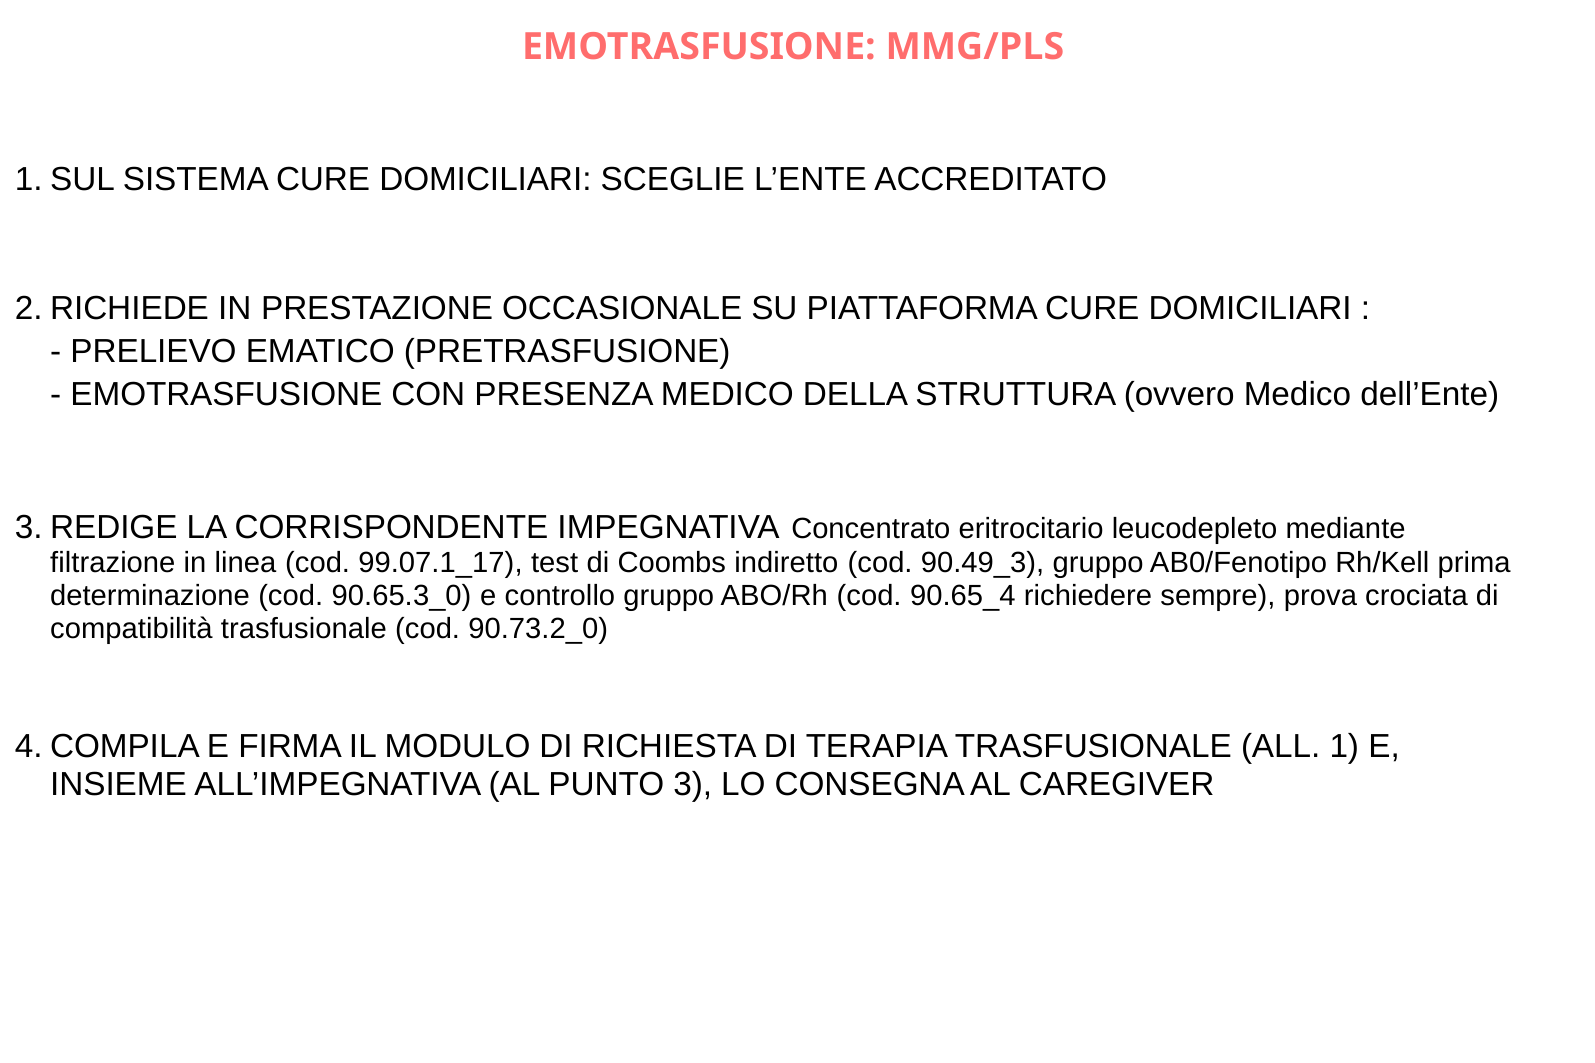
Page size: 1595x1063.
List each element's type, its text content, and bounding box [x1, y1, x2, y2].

text_box EMOTRASFUSIONE: MMG/PLS [47, 11, 1560, 111]
text_box SUL SISTEMA CURE DOMICILIARI: SCEGLIE L’ENTE ACCREDITATO RICHIEDE IN PRESTAZIONE OCCASIONALE SU PIATTAFORMA CURE DOMICILIARI : - PRELIEVO EMATICO (PRETRASFUSIONE) - EMOTRASFUSIONE CON PRESENZA MEDICO DELLA STRUTTURA (ovvero Medico dell’Ente) REDIGE LA CORRISPONDENTE IMPEGNATIVA Concentrato eritrocitario leucodepleto mediante filtrazione in linea (cod. 99.07.1_17), test di Coombs indiretto (cod. 90.49_3), gruppo AB0/Fenotipo Rh/Kell prima determinazione (cod. 90.65.3_0) e controllo gruppo ABO/Rh (cod. 90.65_4 richiedere sempre), prova crociata di compatibilità trasfusionale (cod. 90.73.2_0) COMPILA E FIRMA IL MODULO DI RICHIESTA DI TERAPIA TRASFUSIONALE (ALL. 1) E, INSIEME ALL’IMPEGNATIVA (AL PUNTO 3), LO CONSEGNA AL CAREGIVER [0, 153, 1550, 934]
